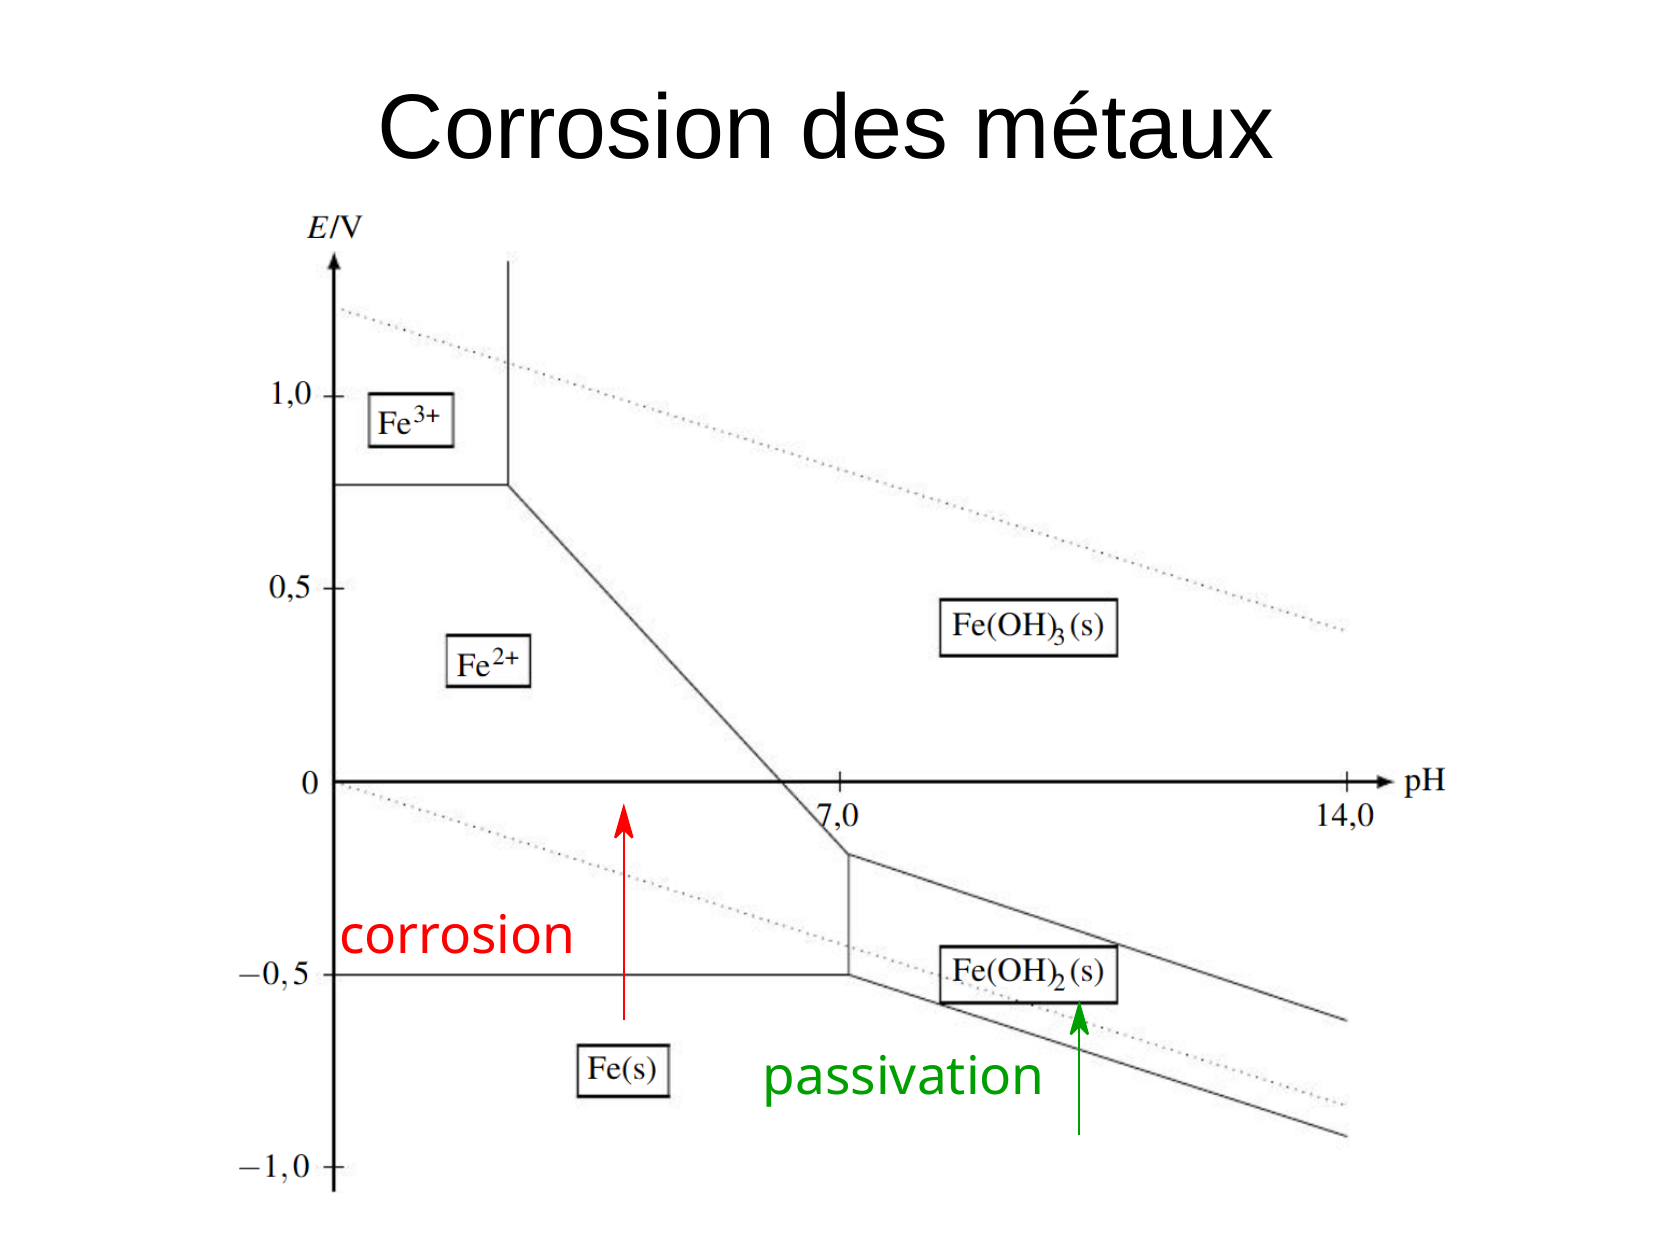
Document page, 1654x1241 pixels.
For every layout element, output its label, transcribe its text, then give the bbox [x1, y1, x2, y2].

title Corrosion des métaux [82, 23, 1571, 231]
picture [236, 210, 1458, 1193]
